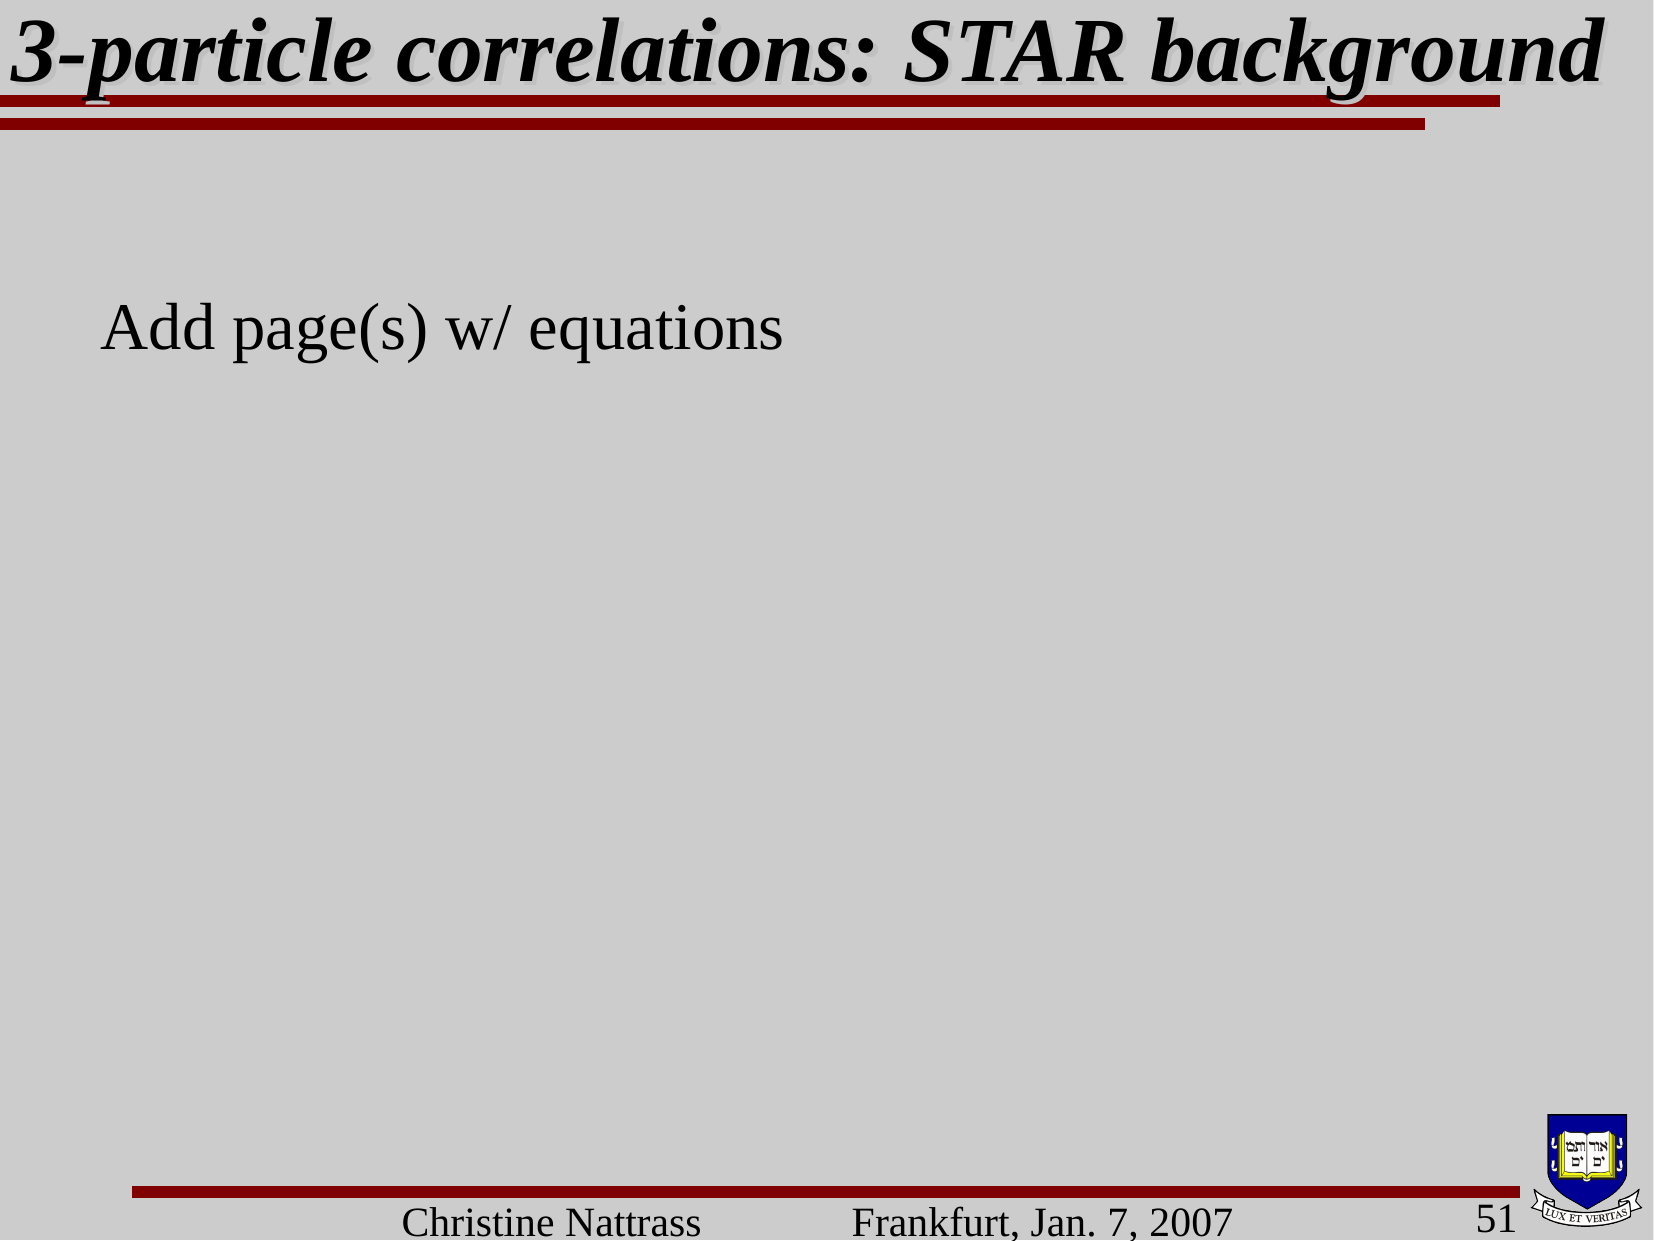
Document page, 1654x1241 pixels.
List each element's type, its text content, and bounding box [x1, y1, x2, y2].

list Add page(s) w/ equations [82, 290, 1571, 1072]
title 3-particle correlations: STAR background [11, 0, 1654, 107]
picture [1530, 1114, 1643, 1227]
